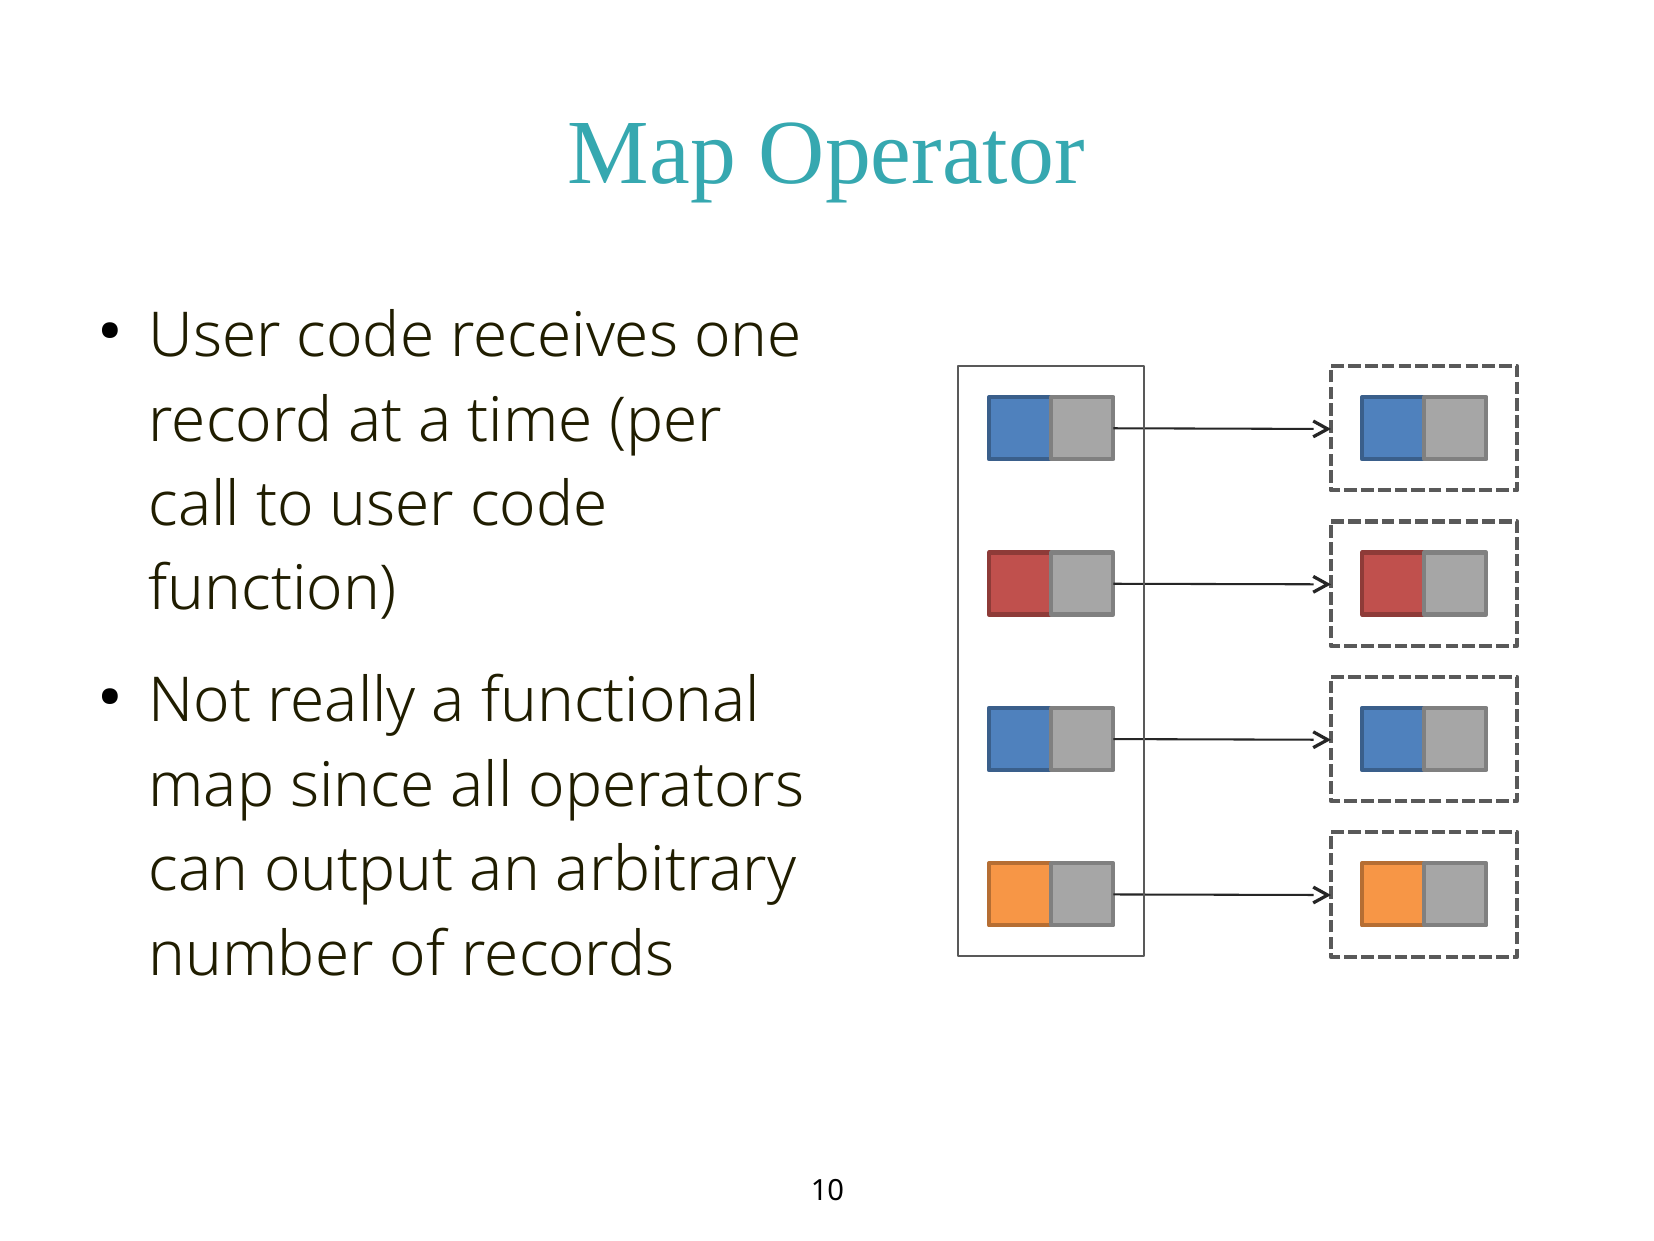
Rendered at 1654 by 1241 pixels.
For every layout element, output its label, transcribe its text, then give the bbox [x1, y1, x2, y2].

title Map Operator [82, 49, 1571, 257]
text_box [988, 707, 1114, 771]
text_box [1362, 707, 1487, 771]
text_box [988, 863, 1114, 926]
text_box [1362, 397, 1487, 460]
text_box [988, 397, 1114, 460]
text_box [988, 552, 1114, 615]
list User code receives one record at a time (per call to user code function) Not really a functional map since all operators can output an arbitrary number of records [82, 290, 809, 1010]
text_box [1362, 552, 1487, 615]
text_box [1362, 863, 1487, 926]
